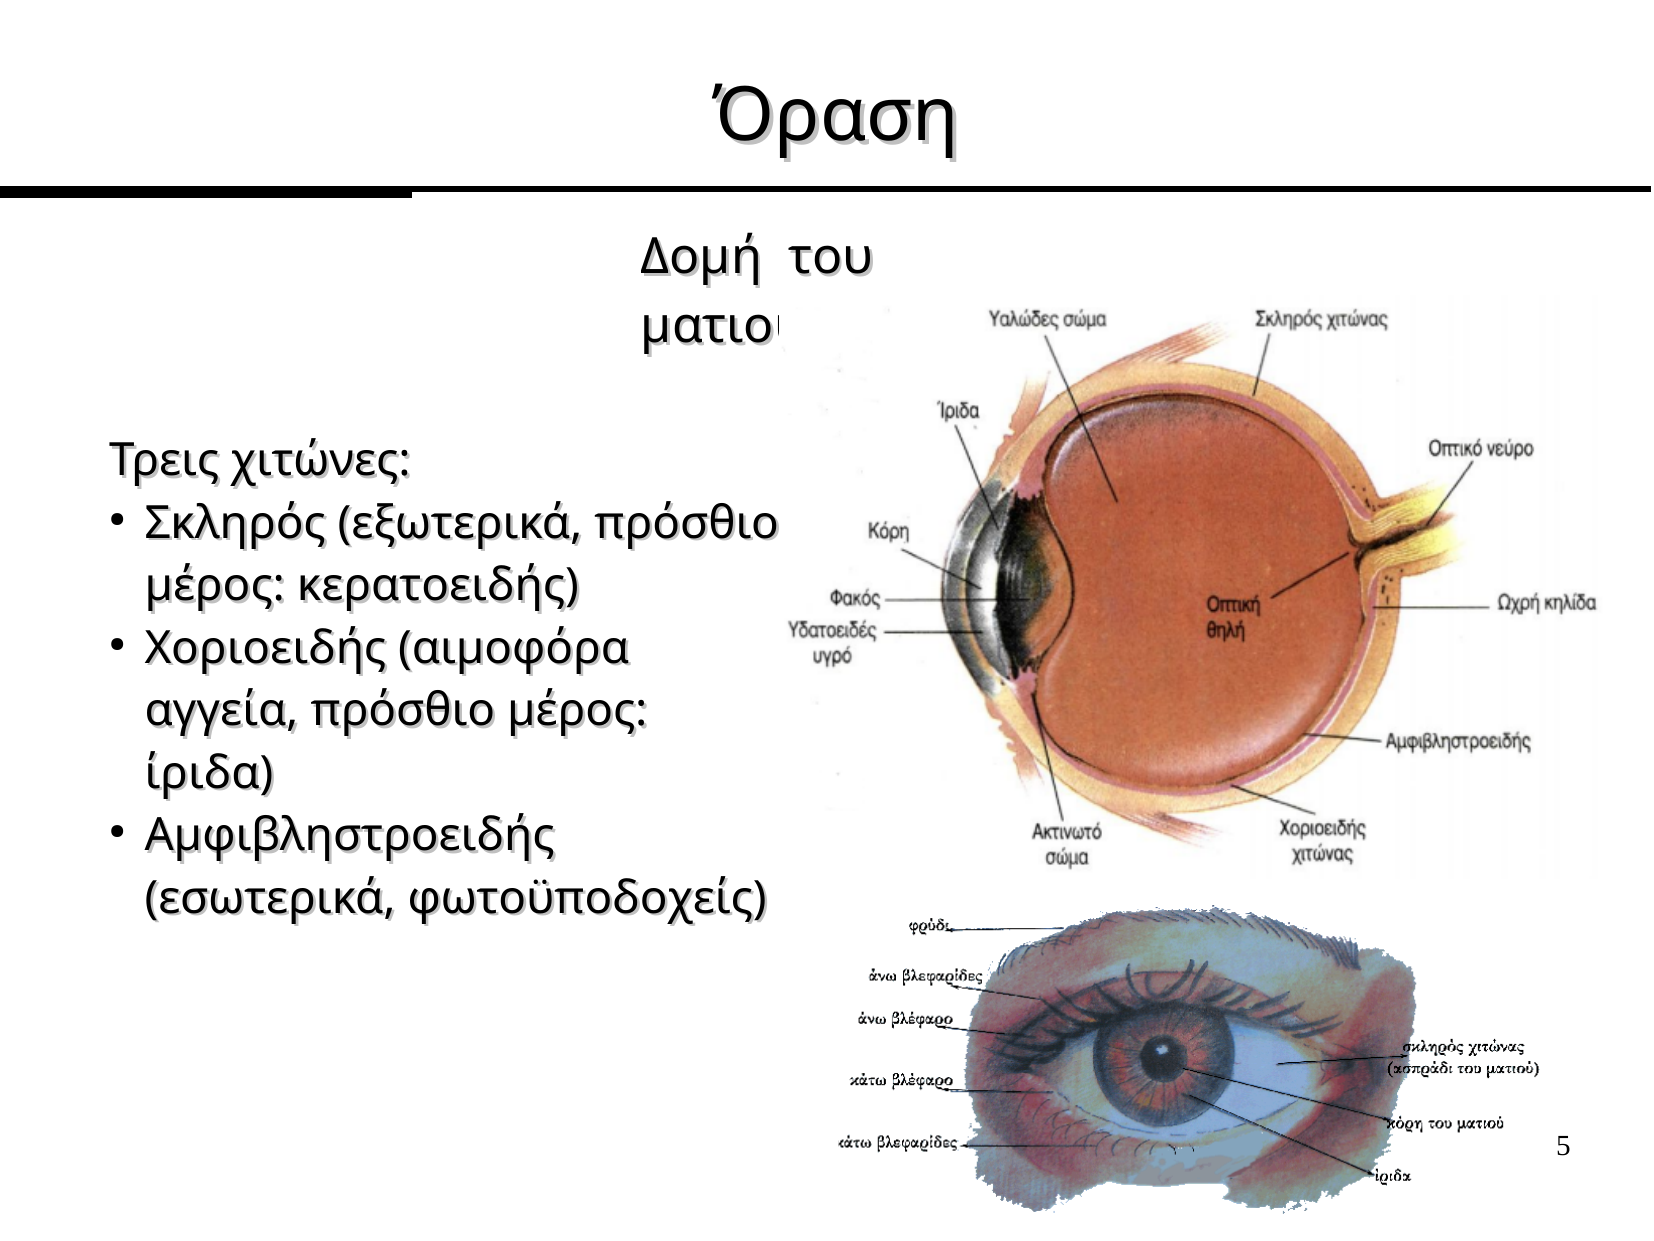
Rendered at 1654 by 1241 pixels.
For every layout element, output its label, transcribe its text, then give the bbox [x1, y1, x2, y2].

text_box Τρεις χιτώνες: Σκληρός (εξωτερικά, πρόσθιο μέρος: κερατοειδής) Χοριοειδής (αιμοφόρα αγγεία, πρόσθιο μέρος: ίριδα) Αμφιβληστροειδής (εσωτερικά, φωτοϋποδοχείς) [94, 419, 798, 821]
text_box Όραση [697, 52, 956, 158]
picture [779, 295, 1607, 879]
text_box Δομή του ματιού [625, 213, 1028, 289]
picture [838, 897, 1548, 1220]
